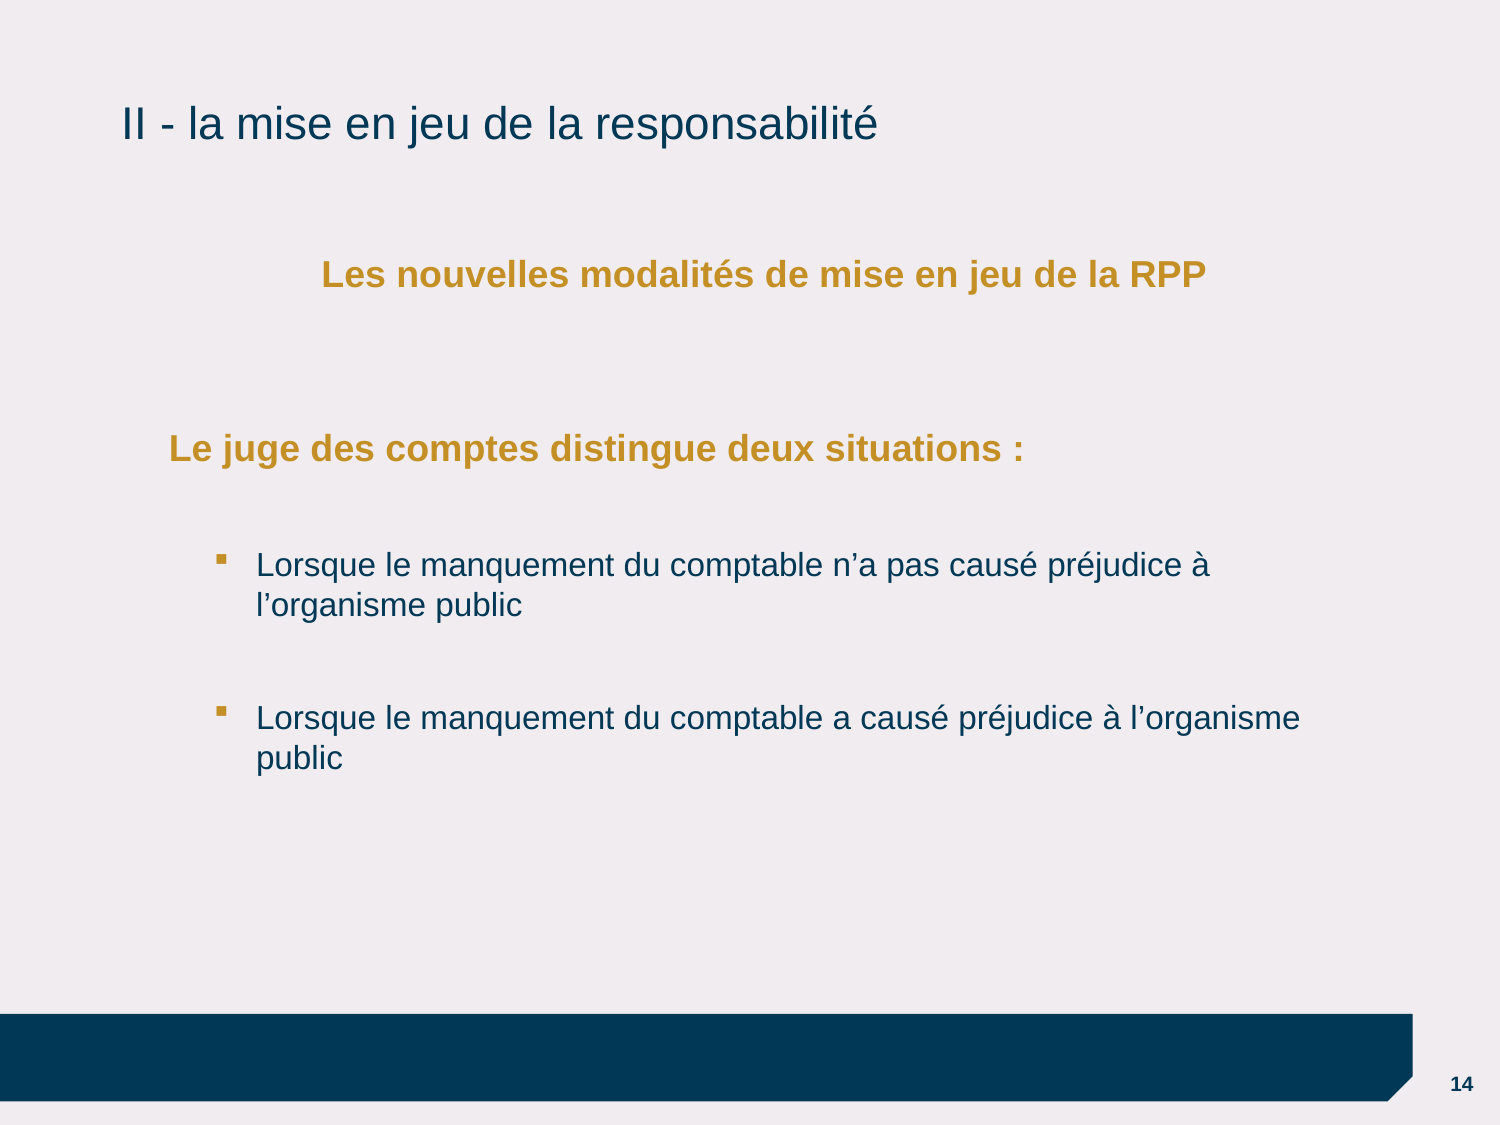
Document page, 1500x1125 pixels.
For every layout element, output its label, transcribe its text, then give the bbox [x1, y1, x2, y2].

list Les nouvelles modalités de mise en jeu de la RPP Le juge des comptes distingue deux situations : Lorsque le manquement du comptable n’a pas causé préjudice à l’organisme public Lorsque le manquement du comptable a causé préjudice à l’organisme public [125, 249, 1382, 970]
title II - la mise en jeu de la responsabilité [121, 68, 1438, 180]
